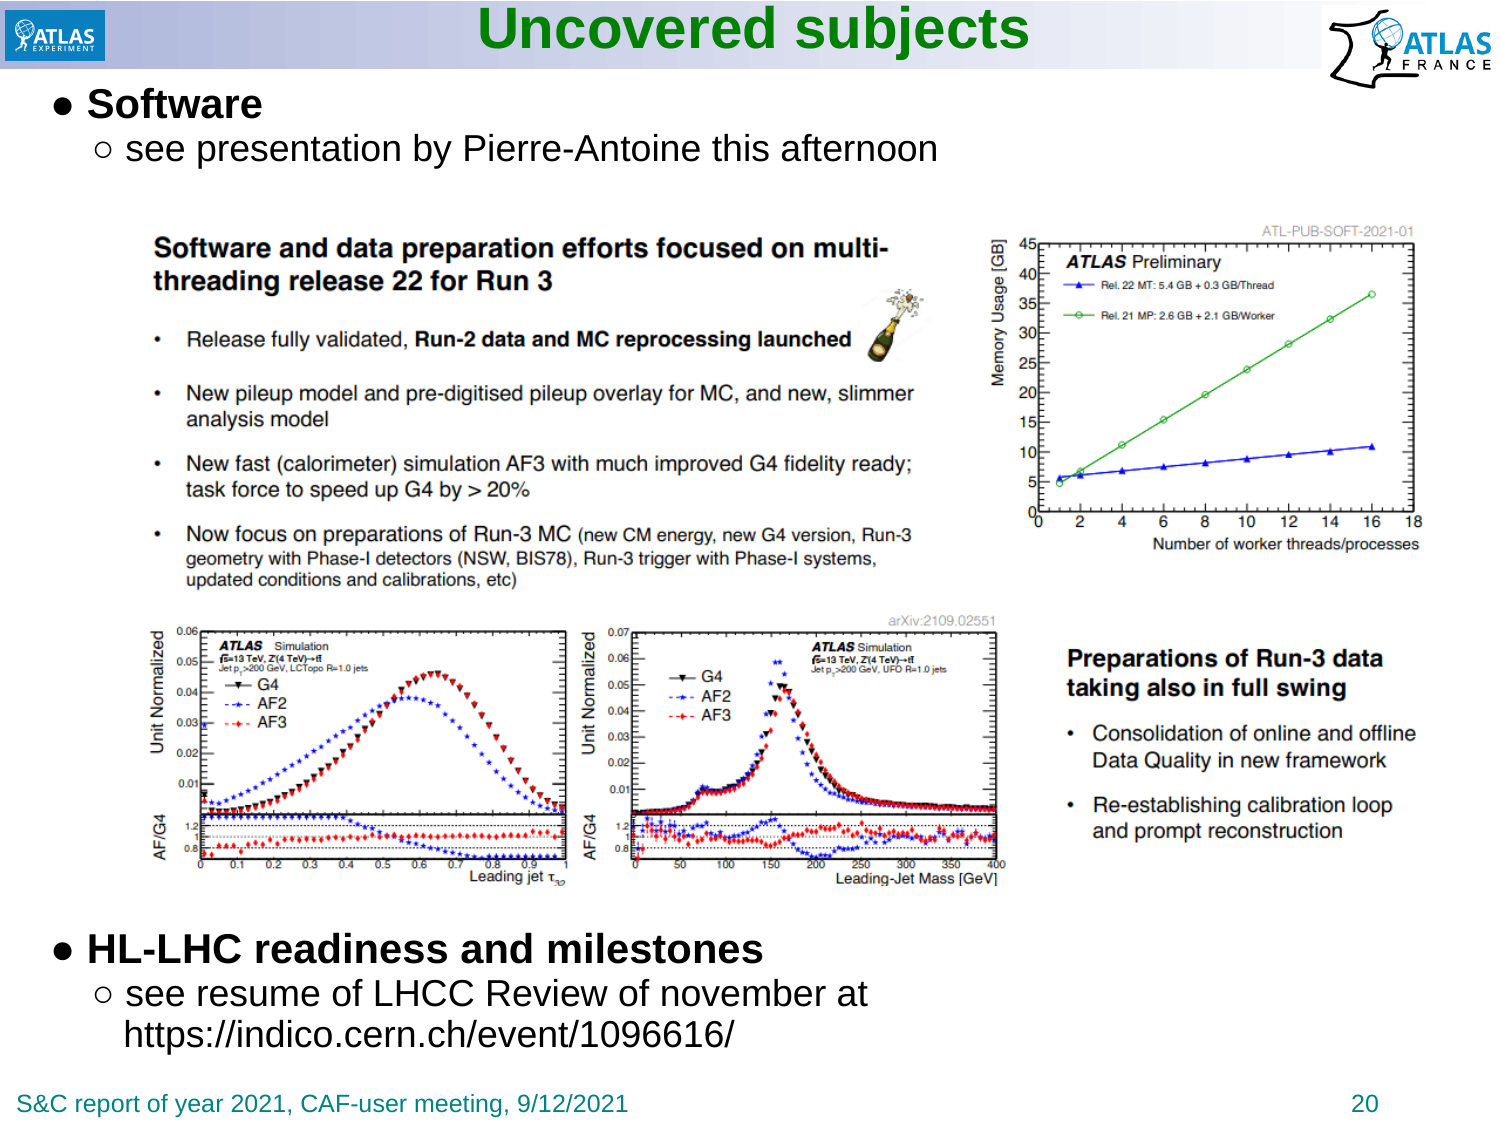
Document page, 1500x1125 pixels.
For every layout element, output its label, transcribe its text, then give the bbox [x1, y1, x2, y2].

text_box Uncovered subjects [7, 0, 1500, 113]
picture [129, 200, 1430, 886]
text_box ● Software ○ see presentation by Pierre-Antoine this afternoon ● HL-LHC readiness and milestones ○ see resume of LHCC Review of november at https://indico.cern.ch/event/1096616/ [35, 73, 1453, 1106]
